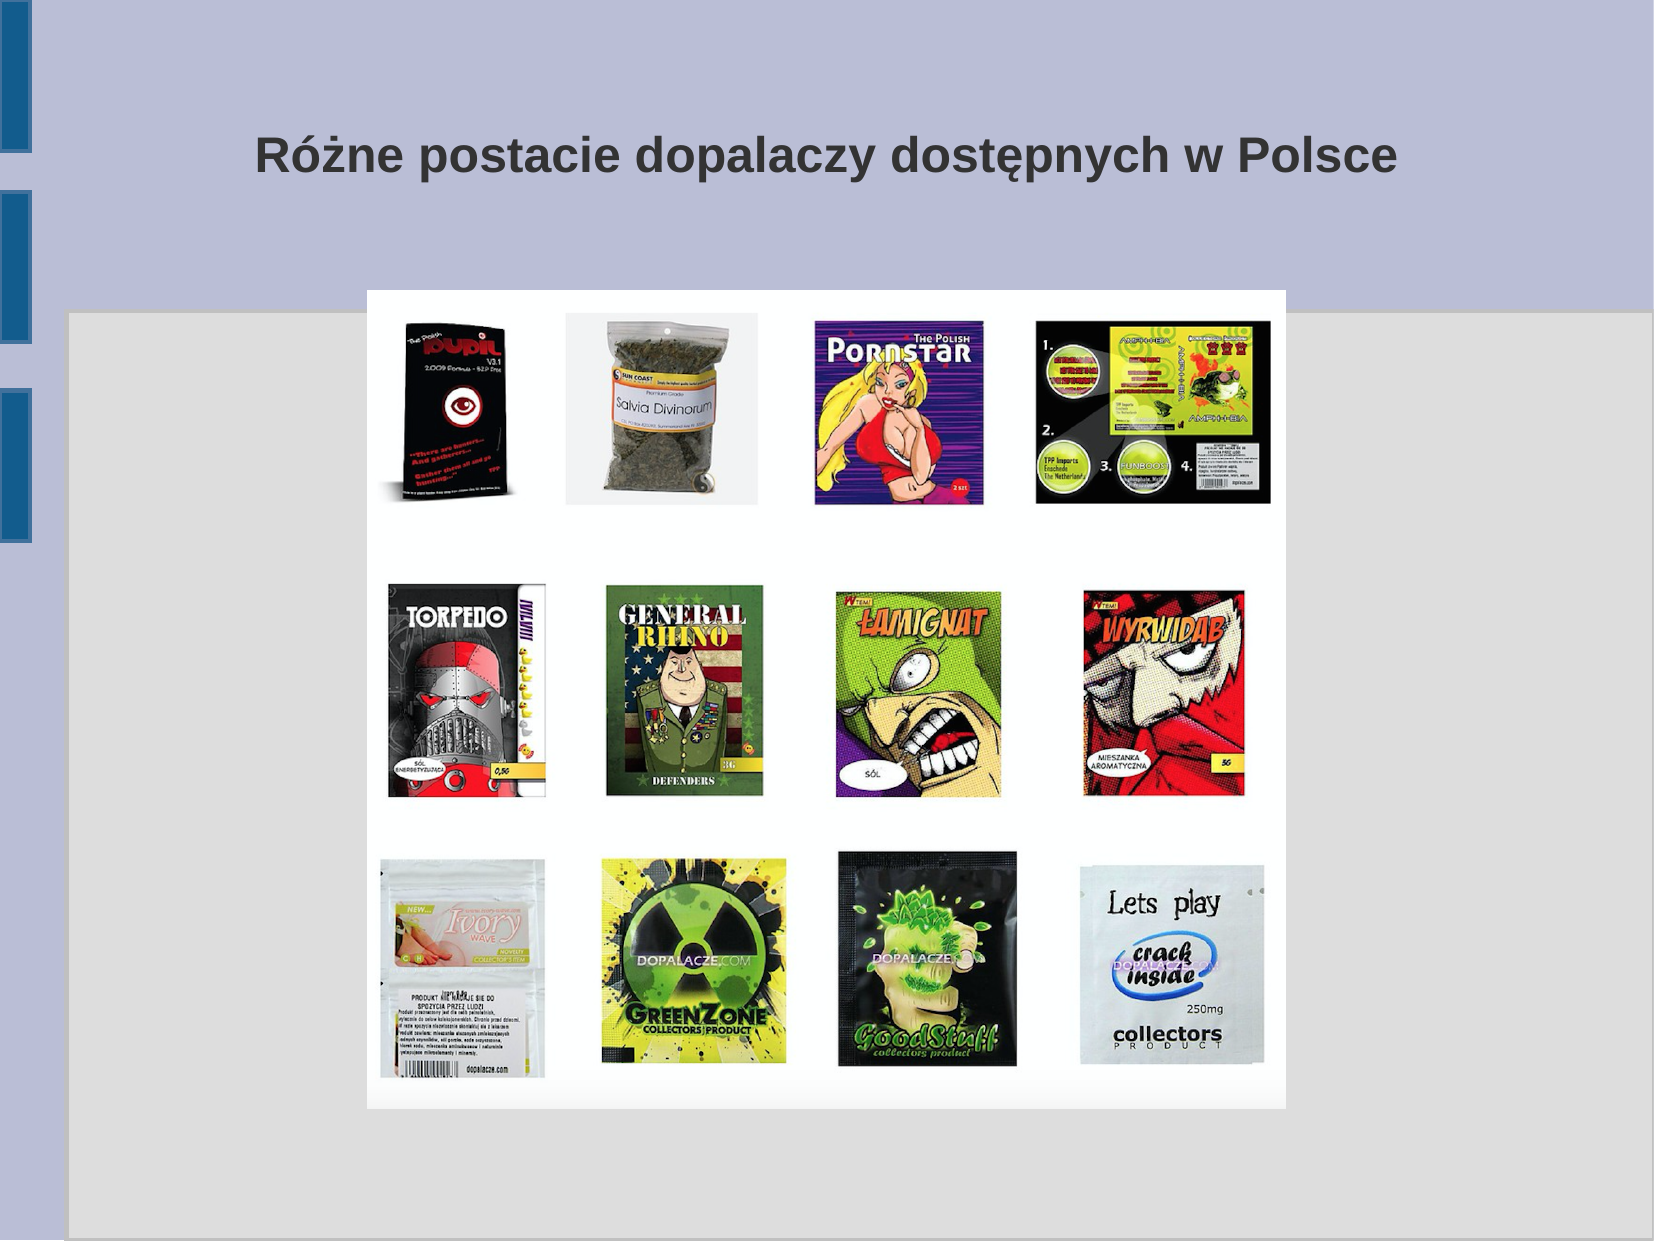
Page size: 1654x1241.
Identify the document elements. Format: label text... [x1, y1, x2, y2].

title Różne postacie dopalaczy dostępnych w Polsce [82, 49, 1571, 257]
picture [367, 290, 1286, 1109]
